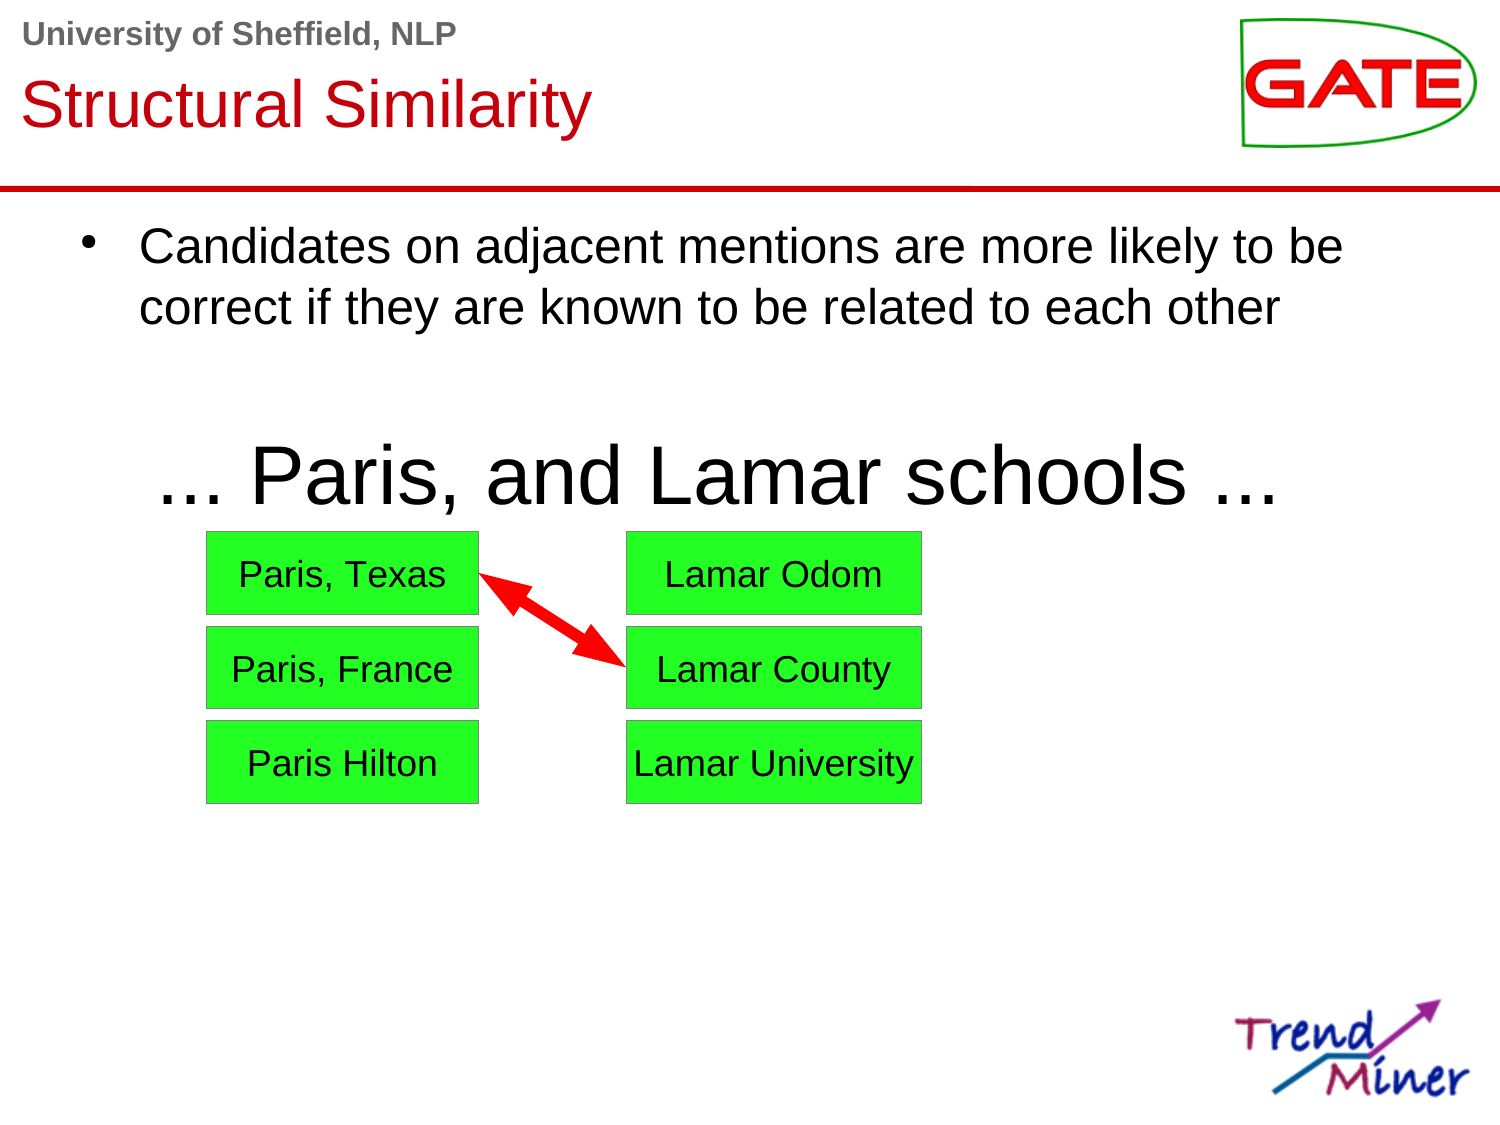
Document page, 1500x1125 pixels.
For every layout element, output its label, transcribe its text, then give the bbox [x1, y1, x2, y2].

text_box Lamar Odom [626, 531, 922, 615]
text_box Paris, France [206, 626, 479, 709]
list Candidates on adjacent mentions are more likely to be correct if they are known to be related to each other [23, 212, 1477, 1063]
title Structural Similarity [20, 45, 1240, 166]
text_box Paris Hilton [206, 720, 479, 804]
text_box ... Paris, and Lamar schools ... [141, 413, 1359, 529]
text_box Lamar University [626, 720, 922, 804]
text_box Paris, Texas [206, 531, 479, 615]
picture [1240, 18, 1477, 148]
picture [1204, 992, 1496, 1118]
text_box Lamar County [626, 626, 922, 709]
